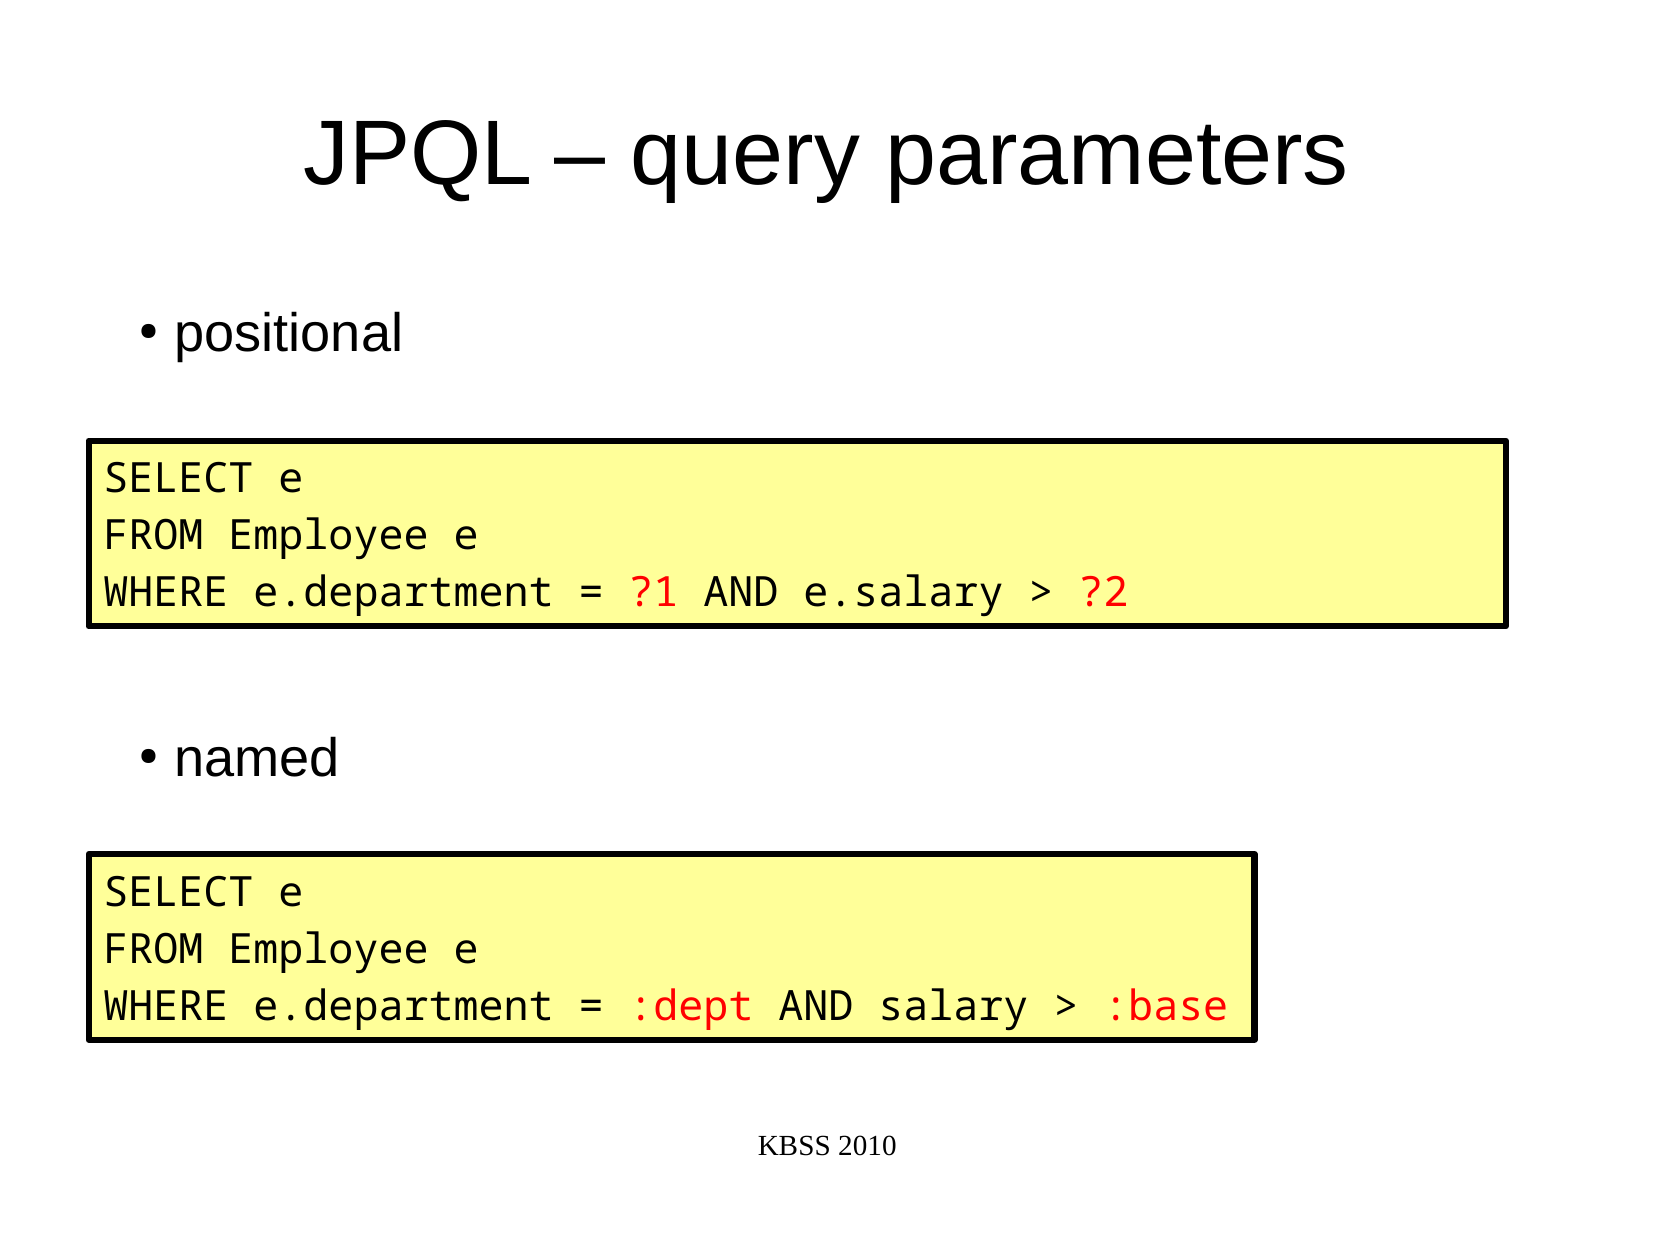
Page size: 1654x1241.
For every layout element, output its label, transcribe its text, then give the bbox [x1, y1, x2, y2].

title JPQL – query parameters [82, 49, 1571, 257]
text_box positional [88, 295, 419, 371]
text_box SELECT e FROM Employee e WHERE e.department = ?1 AND e.salary > ?2 [88, 440, 1506, 602]
text_box SELECT e FROM Employee e WHERE e.department = :dept AND salary > :base [88, 853, 1255, 1015]
text_box named [88, 720, 356, 797]
